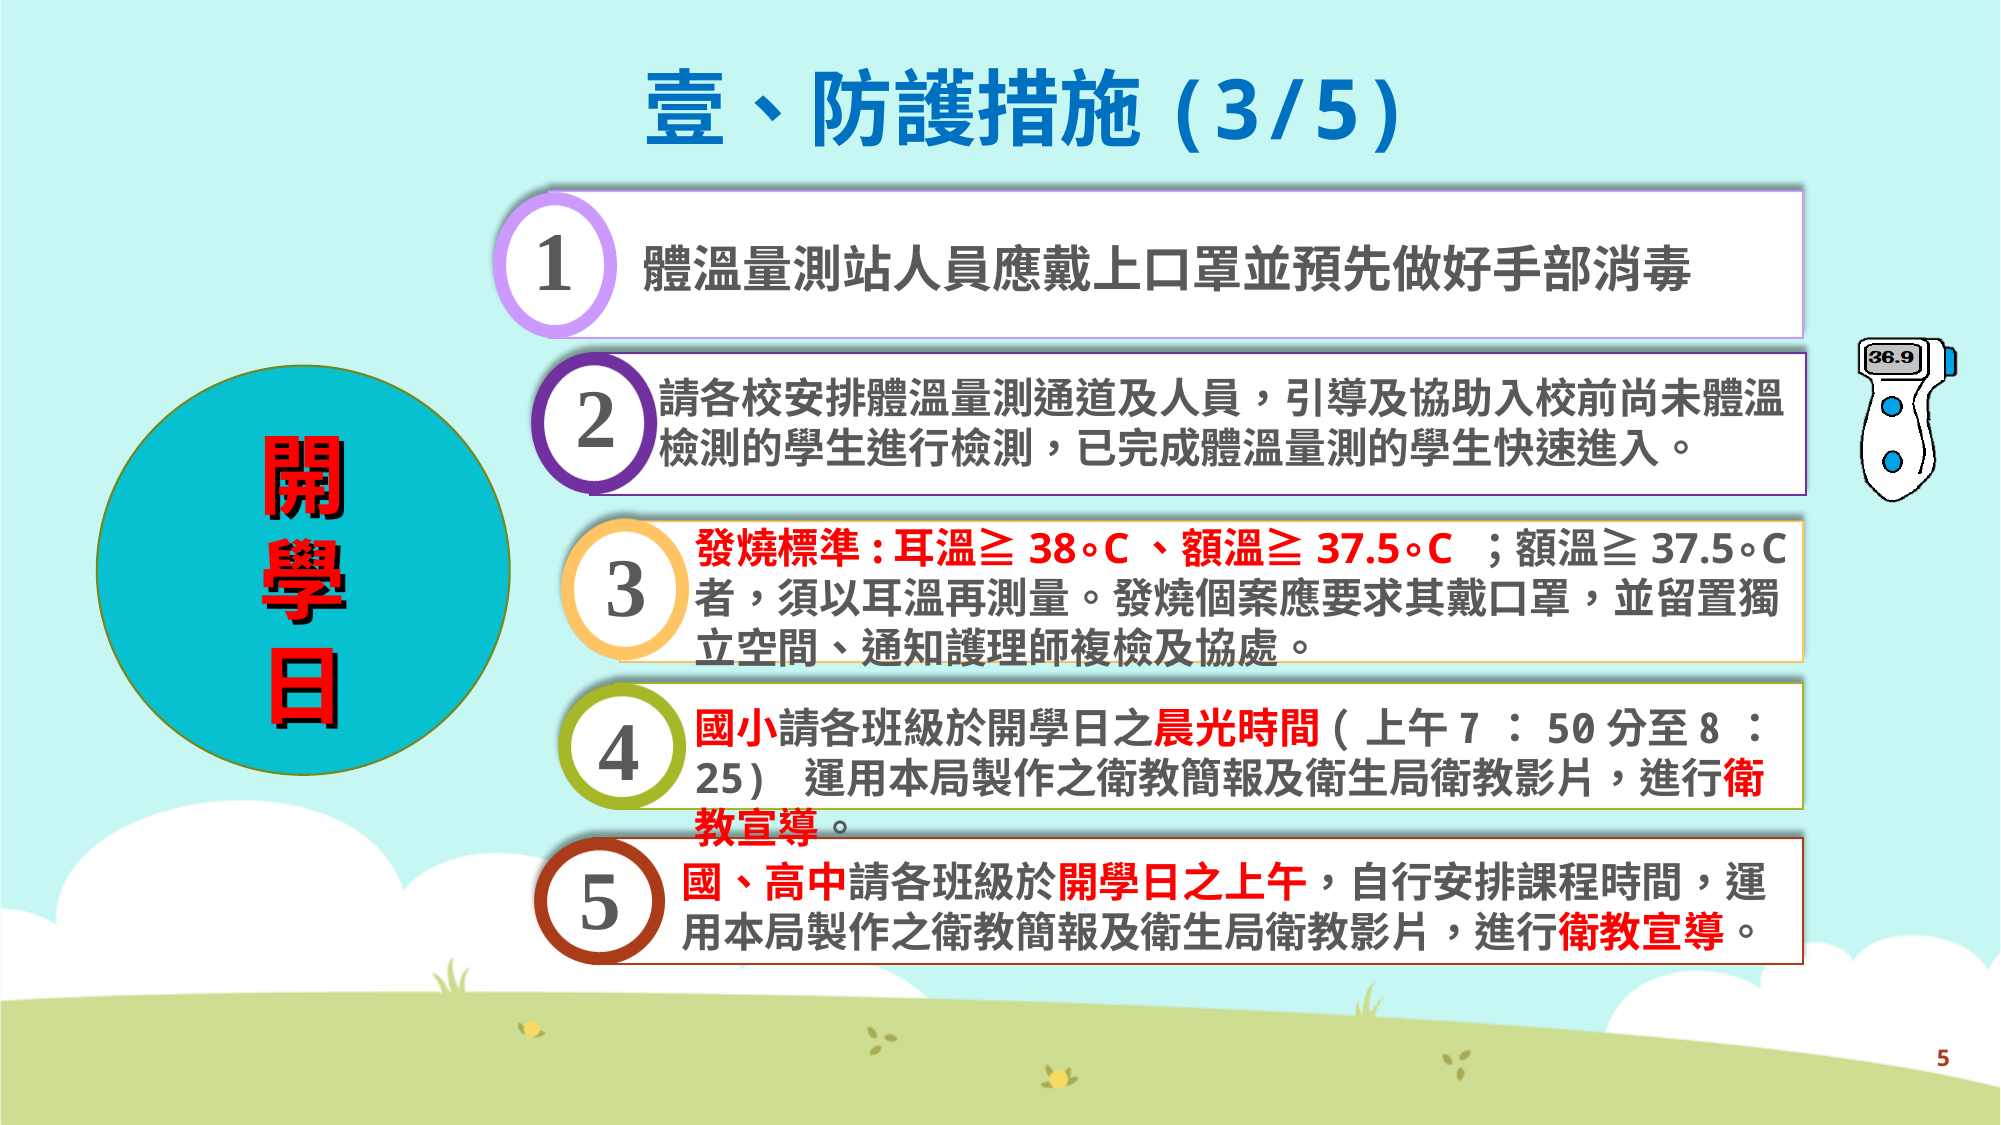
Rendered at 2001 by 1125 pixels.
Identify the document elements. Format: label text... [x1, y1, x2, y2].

text_box [96, 365, 510, 775]
text_box 國小請各班級於開學日之晨光時間(上午7：50分至8：25) 運用本局製作之衛教簡報及衛生局衛教影片，進行衛教宣導。 [679, 694, 1800, 860]
text_box 開 學 日 [244, 412, 363, 743]
picture [0, 0, 2001, 1125]
text_box 國、高中請各班級於開學日之上午，自行安排課程時間，運用本局製作之衛教簡報及衛生局衛教影片，進行衛教宣導。 [666, 847, 1820, 964]
text_box 3 [591, 525, 649, 641]
text_box 體溫量測站人員應戴上口罩並預先做好手部消毒 [627, 229, 1786, 306]
text_box 4 [584, 689, 642, 806]
text_box 5 [564, 838, 623, 954]
text_box <number> [1899, 1030, 1988, 1088]
text_box 請各校安排體溫量測通道及人員，引導及協助入校前尚未體溫檢測的學生進行檢測，已完成體溫量測的學生快速進入。 [643, 364, 1816, 480]
text_box 2 [560, 355, 619, 472]
text_box 發燒標準:耳溫≧38∘C、額溫≧37.5∘C ；額溫≧37.5∘C者，須以耳溫再測量。發燒個案應要求其戴口罩，並留置獨立空間、通知護理師複檢及協處。 [679, 514, 1806, 667]
text_box 壹、防護措施(3/5) [278, 48, 1779, 164]
text_box 1 [519, 199, 589, 315]
